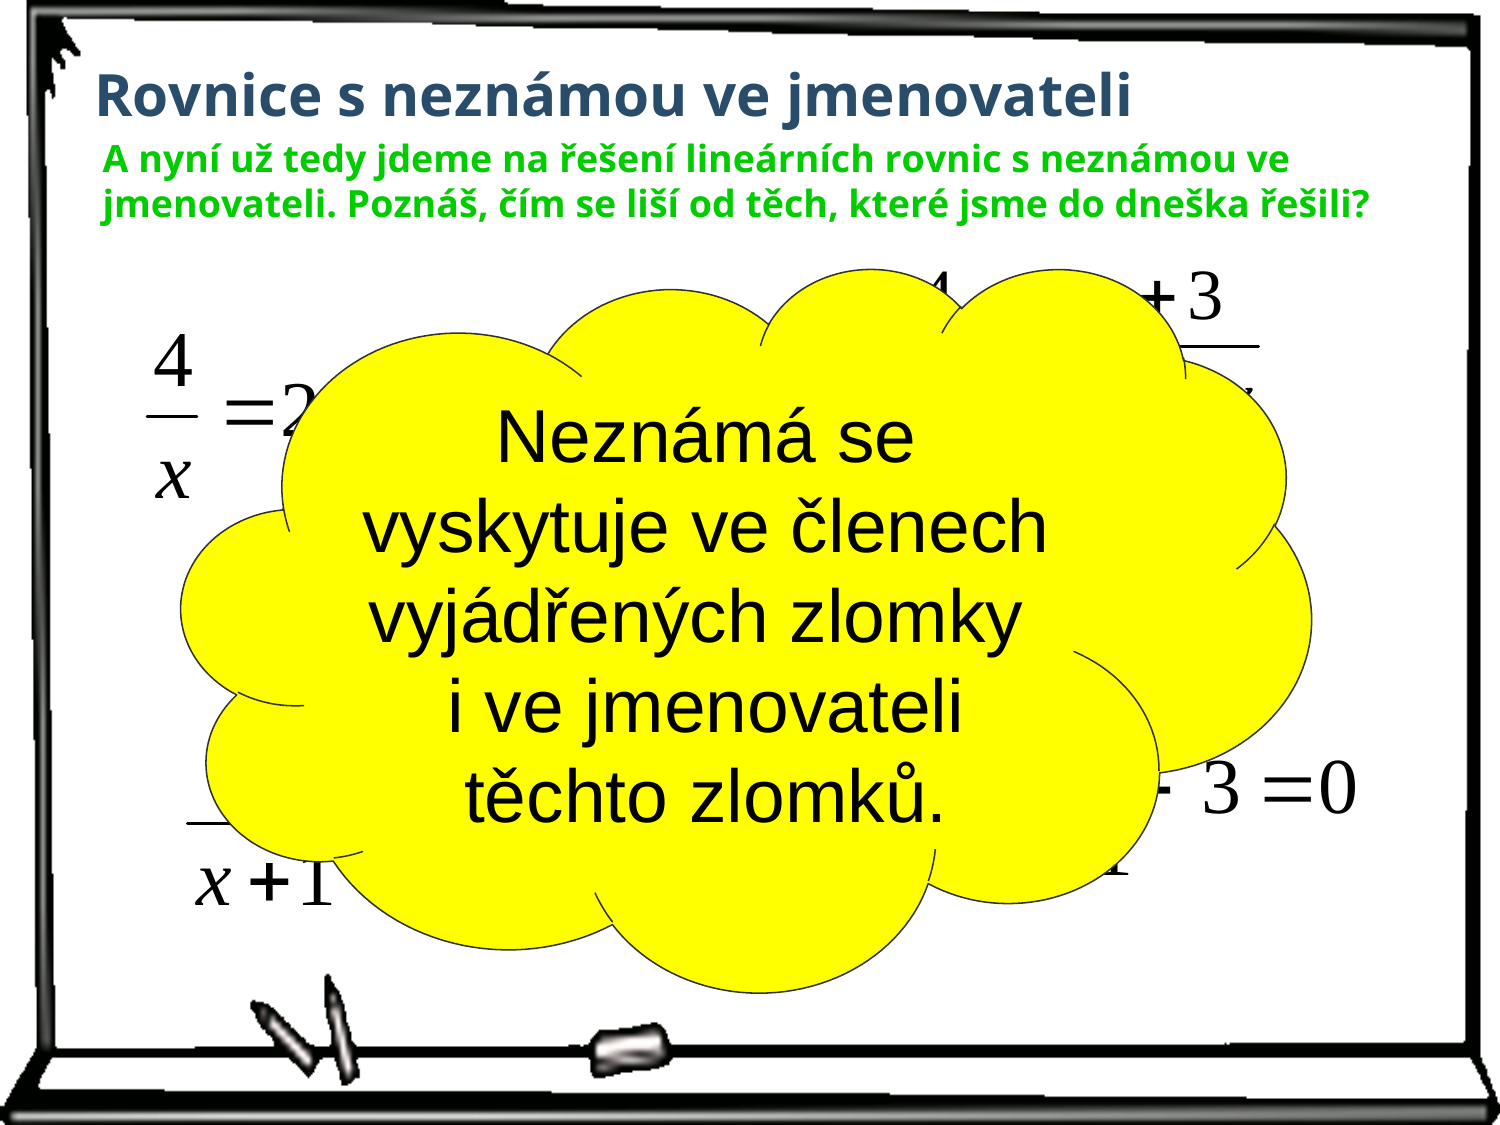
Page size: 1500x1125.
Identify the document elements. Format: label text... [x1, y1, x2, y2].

text_box A nyní už tedy jdeme na řešení lineárních rovnic s neznámou ve jmenovateli. Poznáš, čím se liší od těch, které jsme do dneška řešili? [87, 144, 1452, 216]
text_box Neznámá se vyskytuje ve členech vyjádřených zlomky i ve jmenovateli těchto zlomků. [180, 269, 1312, 994]
picture [0, 0, 1500, 1125]
text_box Rovnice s neznámou ve jmenovateli [79, 54, 1415, 149]
